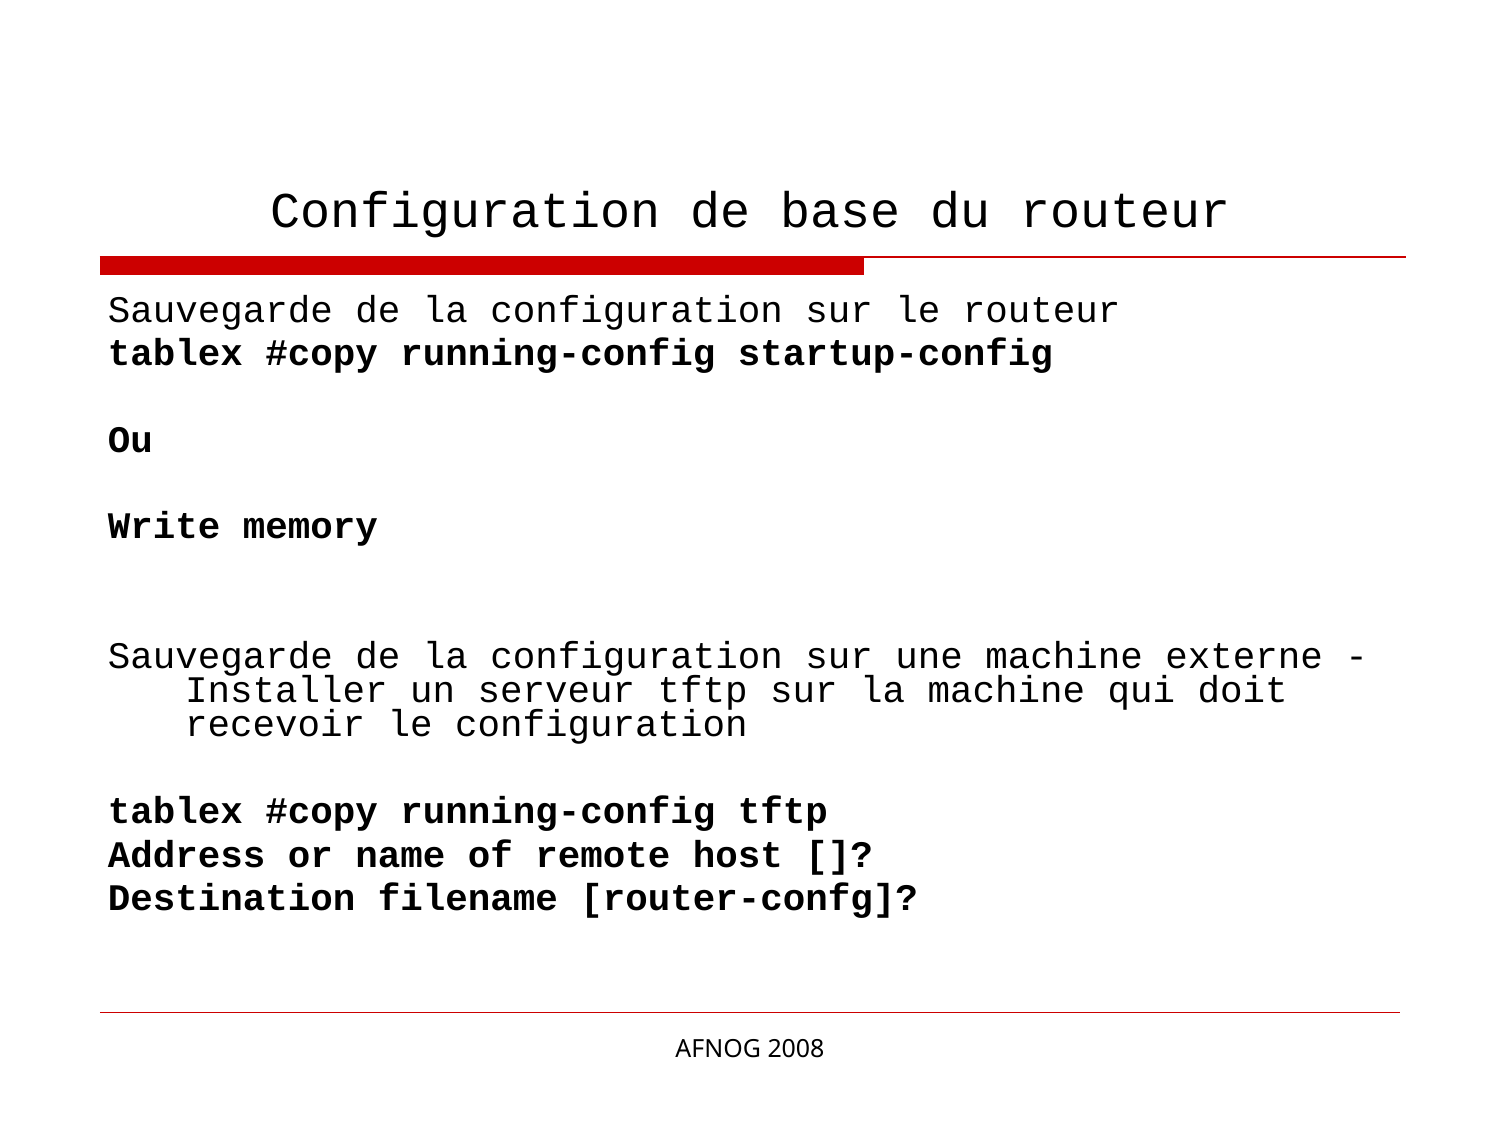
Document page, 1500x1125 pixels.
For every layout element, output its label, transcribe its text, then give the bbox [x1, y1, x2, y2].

title Configuration de base du routeur [94, 49, 1407, 250]
text_box AFNOG 2008 [512, 1024, 988, 1103]
list Sauvegarde de la configuration sur le routeur tablex #copy running-config startup-config Ou Write memory Sauvegarde de la configuration sur une machine externe - Installer un serveur tftp sur la machine qui doit recevoir le configuration tablex #copy running-config tftp Address or name of remote host []? Destination filename [router-confg]? [92, 287, 1406, 1000]
